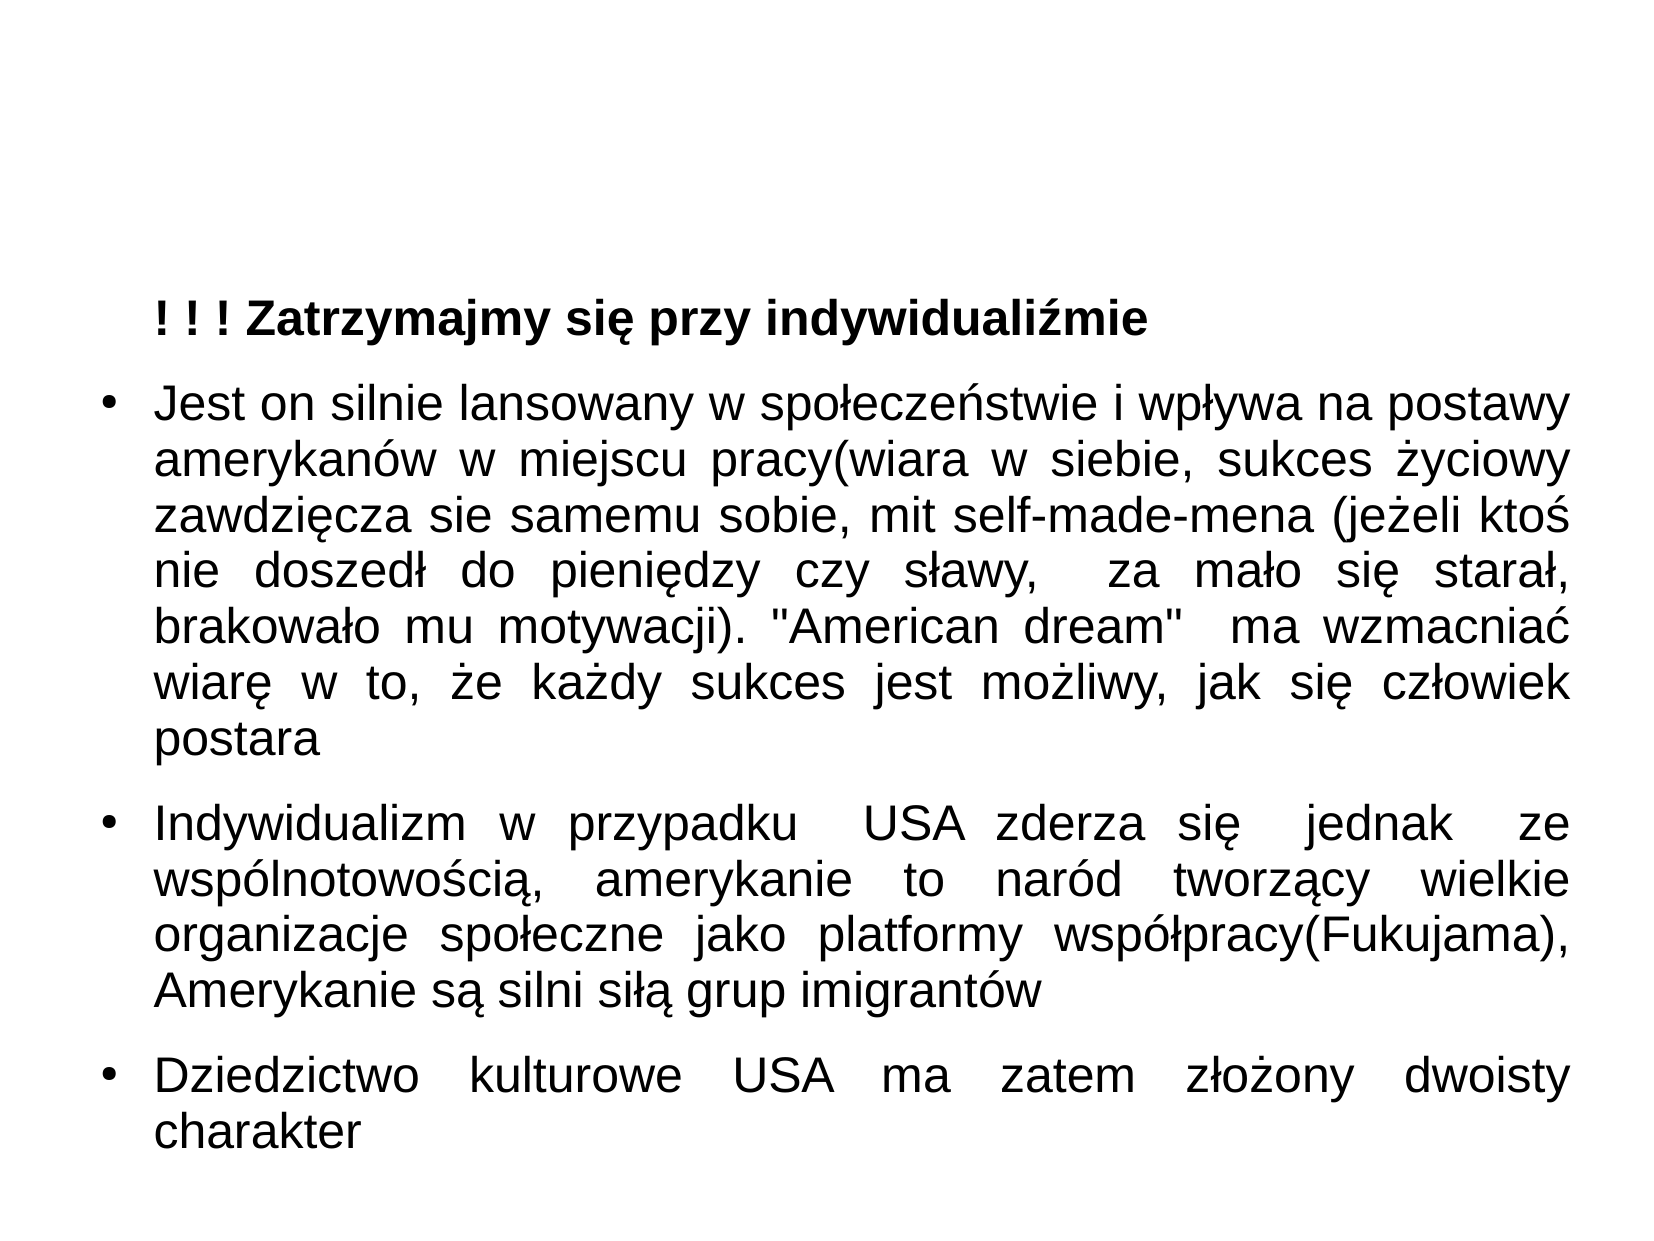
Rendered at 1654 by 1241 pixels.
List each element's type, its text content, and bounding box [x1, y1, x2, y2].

list ! ! ! Zatrzymajmy się przy indywidualiźmie Jest on silnie lansowany w społeczeństwie i wpływa na postawy amerykanów w miejscu pracy(wiara w siebie, sukces życiowy zawdzięcza sie samemu sobie, mit self-made-mena (jeżeli ktoś nie doszedł do pieniędzy czy sławy, za mało się starał, brakowało mu motywacji). "American dream" ma wzmacniać wiarę w to, że każdy sukces jest możliwy, jak się człowiek postara Indywidualizm w przypadku USA zderza się jednak ze wspólnotowością, amerykanie to naród tworzący wielkie organizacje społeczne jako platformy współpracy(Fukujama), Amerykanie są silni siłą grup imigrantów Dziedzictwo kulturowe USA ma zatem złożony dwoisty charakter [82, 290, 1571, 1168]
